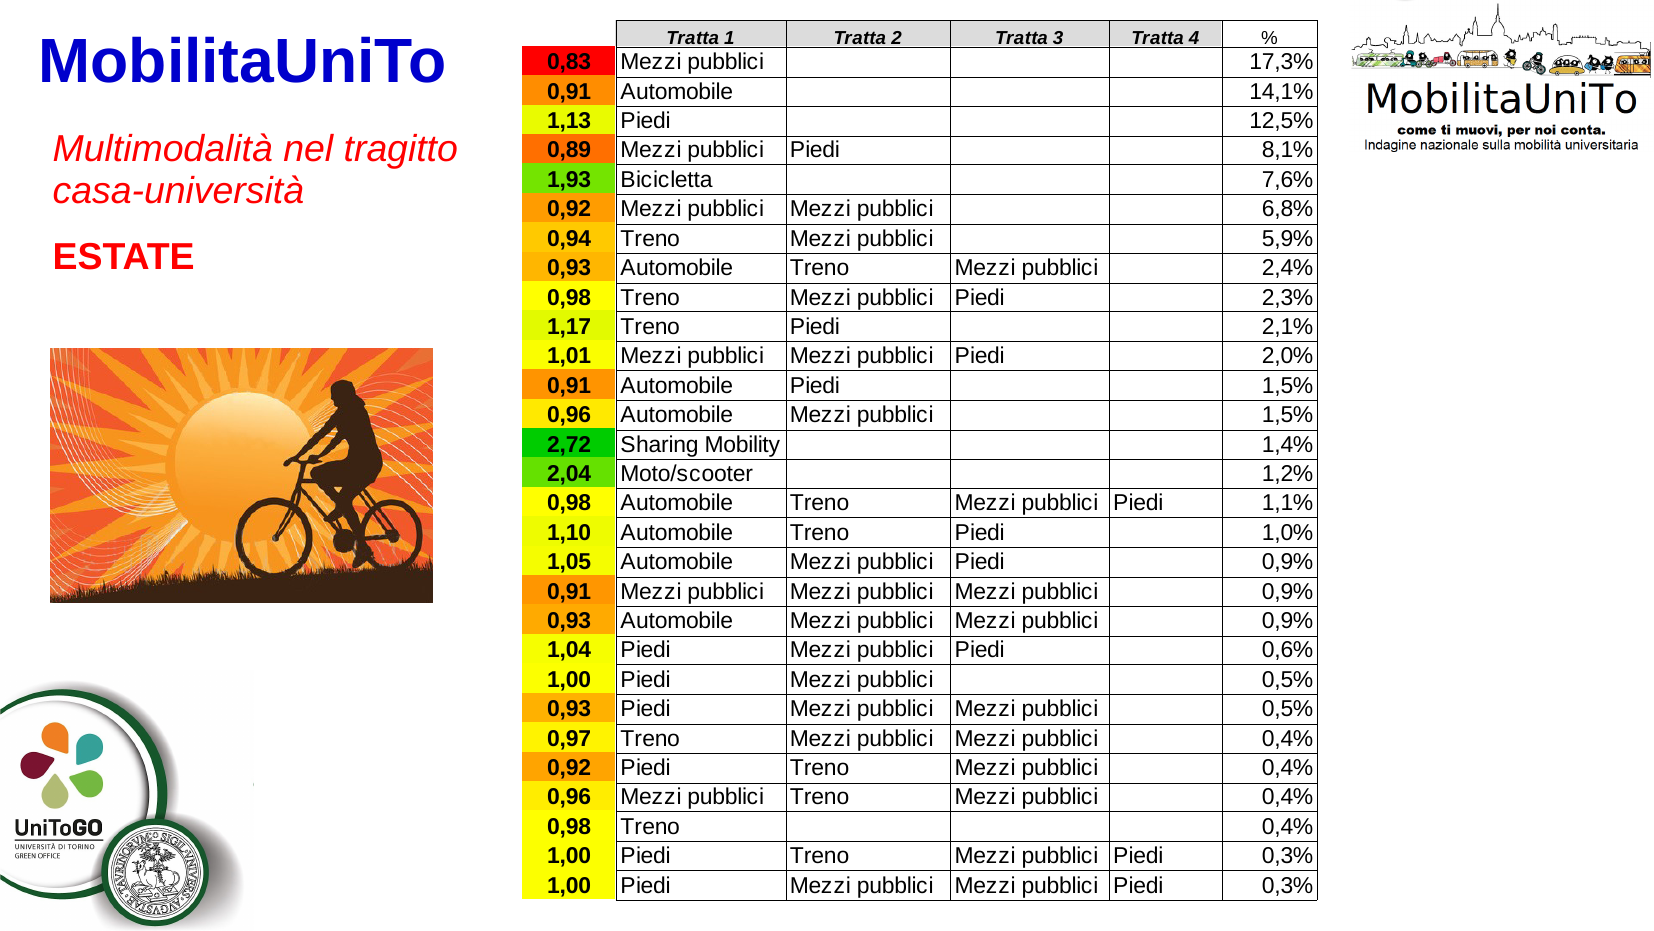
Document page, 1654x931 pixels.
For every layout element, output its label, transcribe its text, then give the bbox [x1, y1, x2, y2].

text_box MobilitaUniTo [23, 18, 471, 103]
picture [0, 670, 254, 931]
text_box Multimodalità nel tragitto casa-università ESTATE [37, 120, 485, 285]
picture [50, 348, 433, 603]
chart [521, 20, 1320, 903]
picture [1349, 0, 1654, 152]
